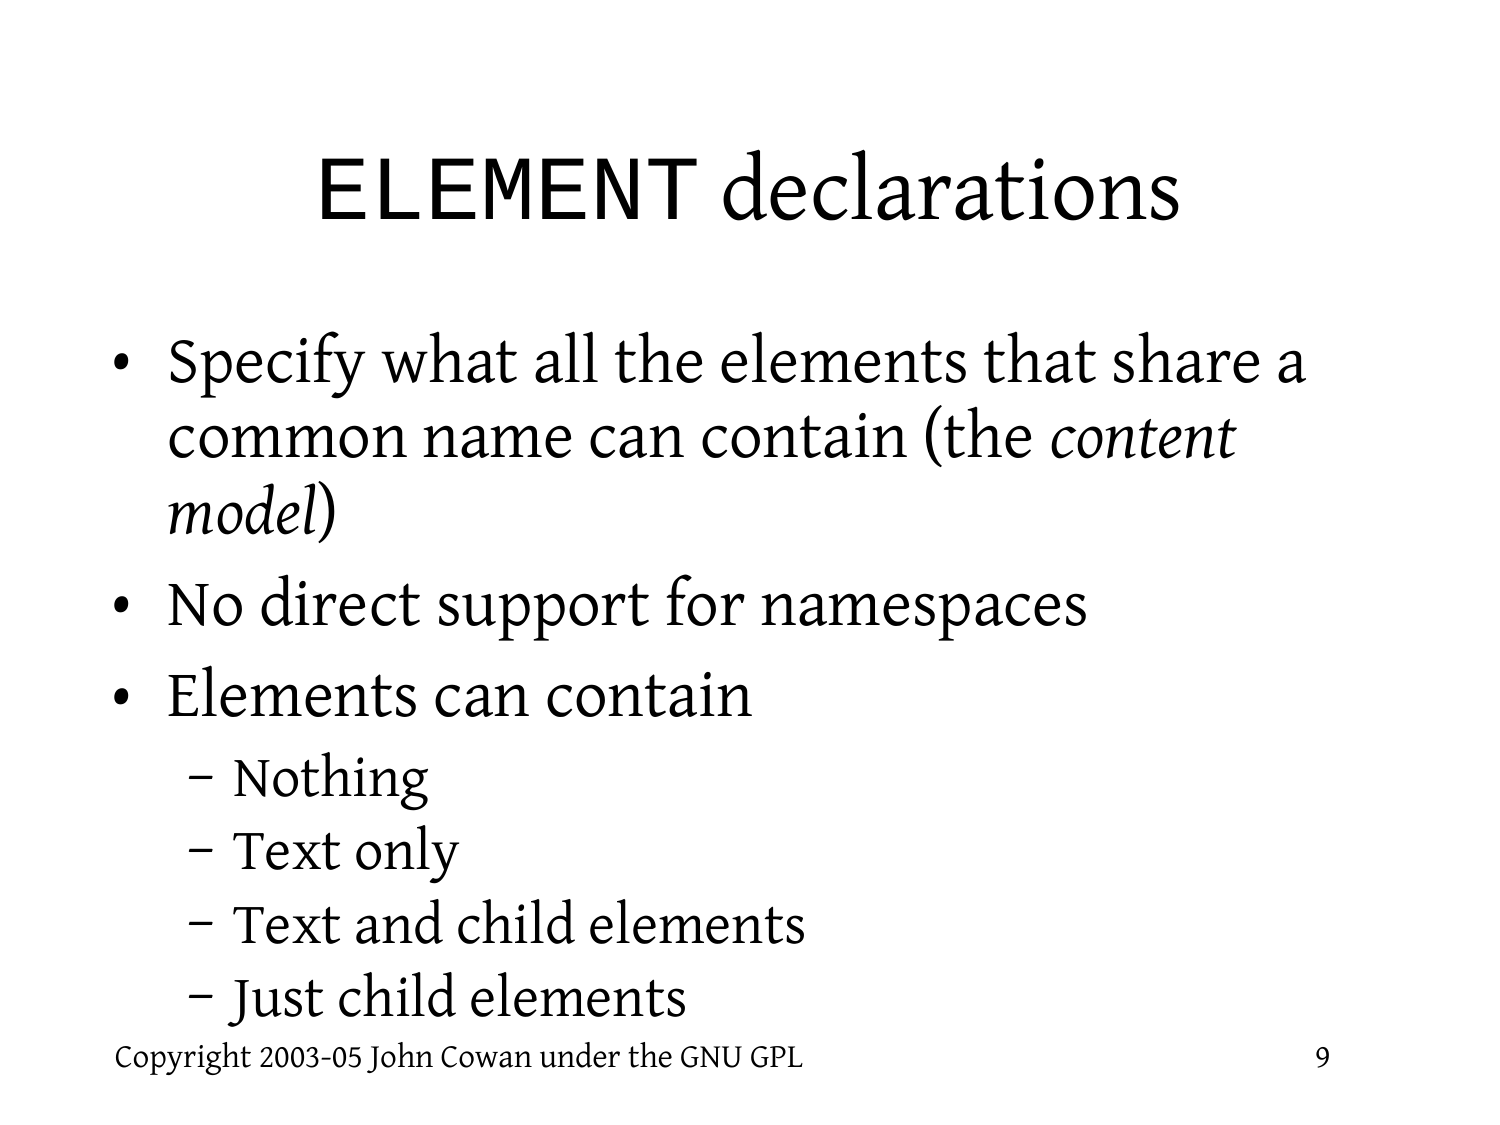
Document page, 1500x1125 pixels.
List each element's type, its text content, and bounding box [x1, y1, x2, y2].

title ELEMENT declarations [112, 62, 1387, 324]
list Specify what all the elements that share a common name can contain (the content model) No direct support for namespaces Elements can contain Nothing Text only Text and child elements Just child elements [112, 324, 1387, 1030]
